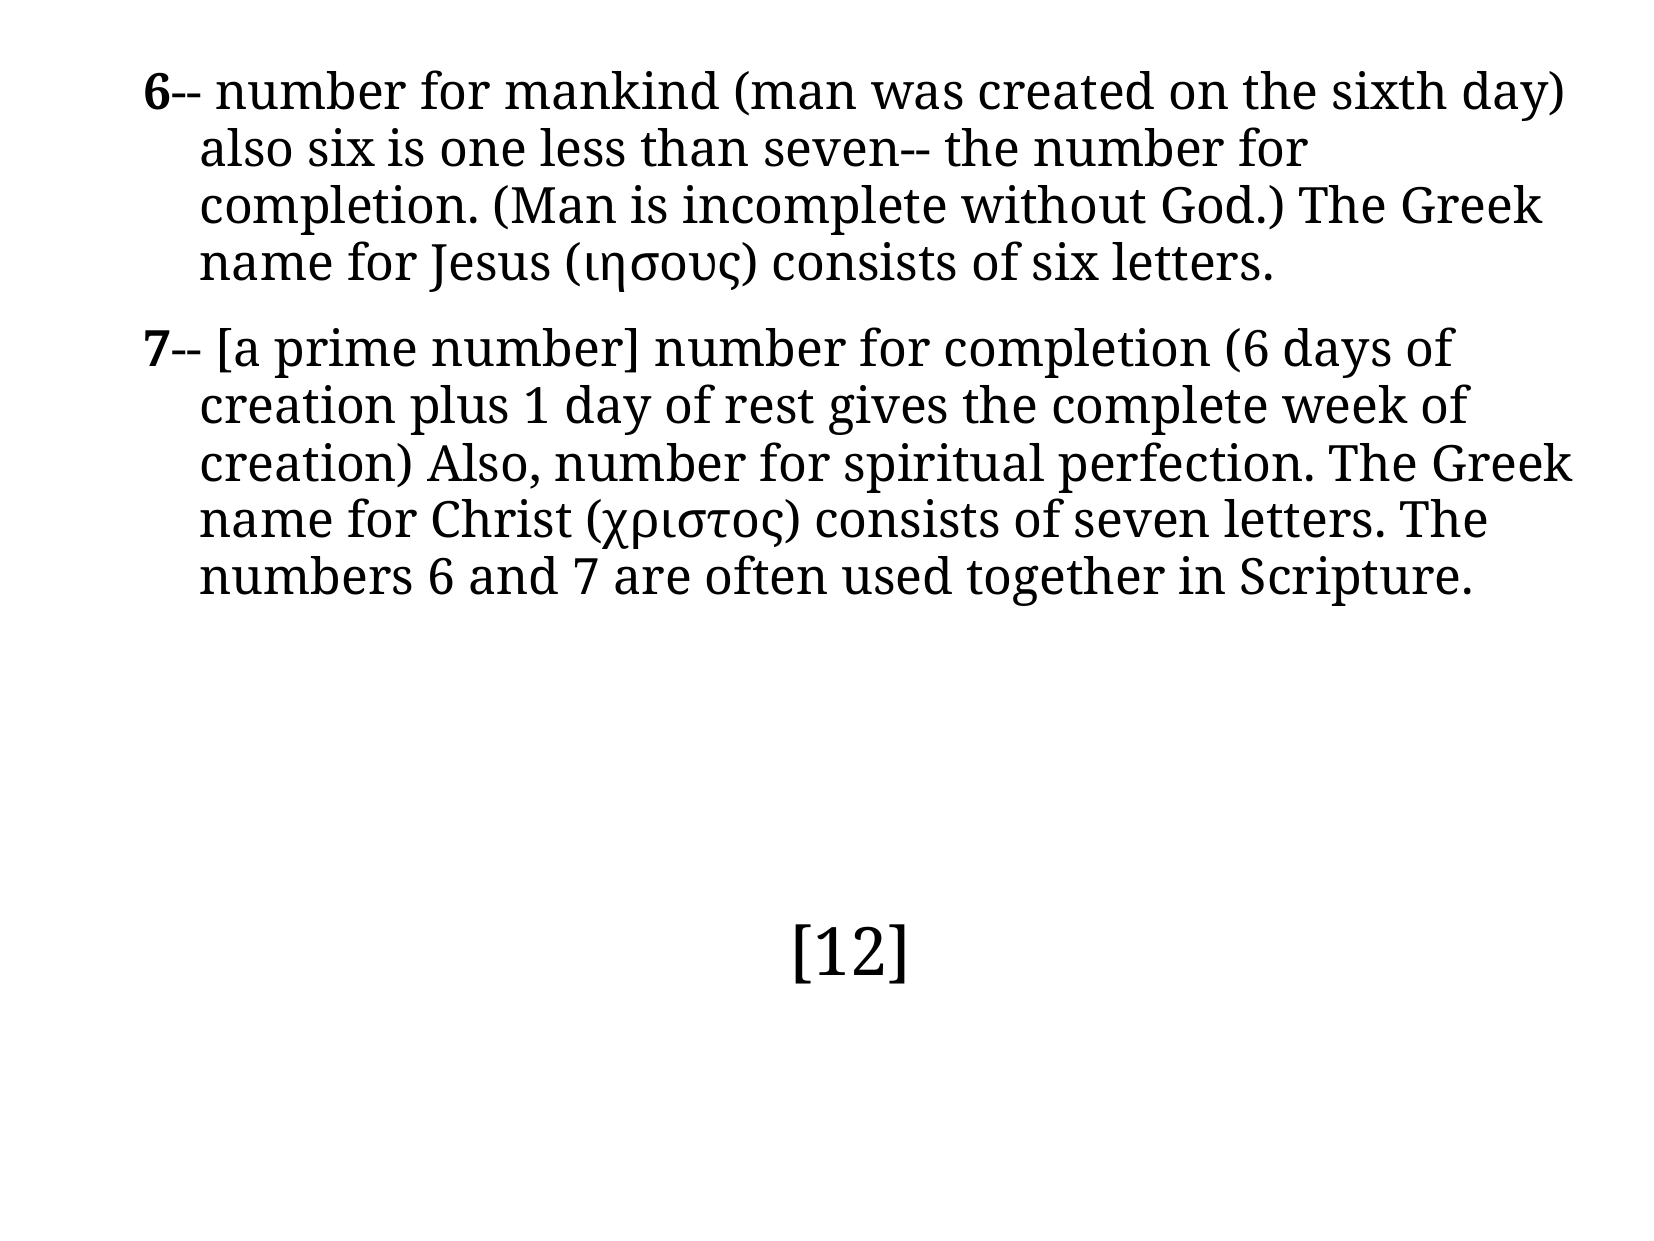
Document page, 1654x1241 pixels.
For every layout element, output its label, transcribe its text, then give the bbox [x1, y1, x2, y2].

list 6-- number for mankind (man was created on the sixth day) also six is one less than seven-- the number for completion. (Man is incomplete without God.) The Greek name for Jesus (ιησους) consists of six letters. 7-- [a prime number] number for completion (6 days of creation plus 1 day of rest gives the complete week of creation) Also, number for spiritual perfection. The Greek name for Christ (χριστος) consists of seven letters. The numbers 6 and 7 are often used together in Scripture. [12] [86, 61, 1576, 1111]
